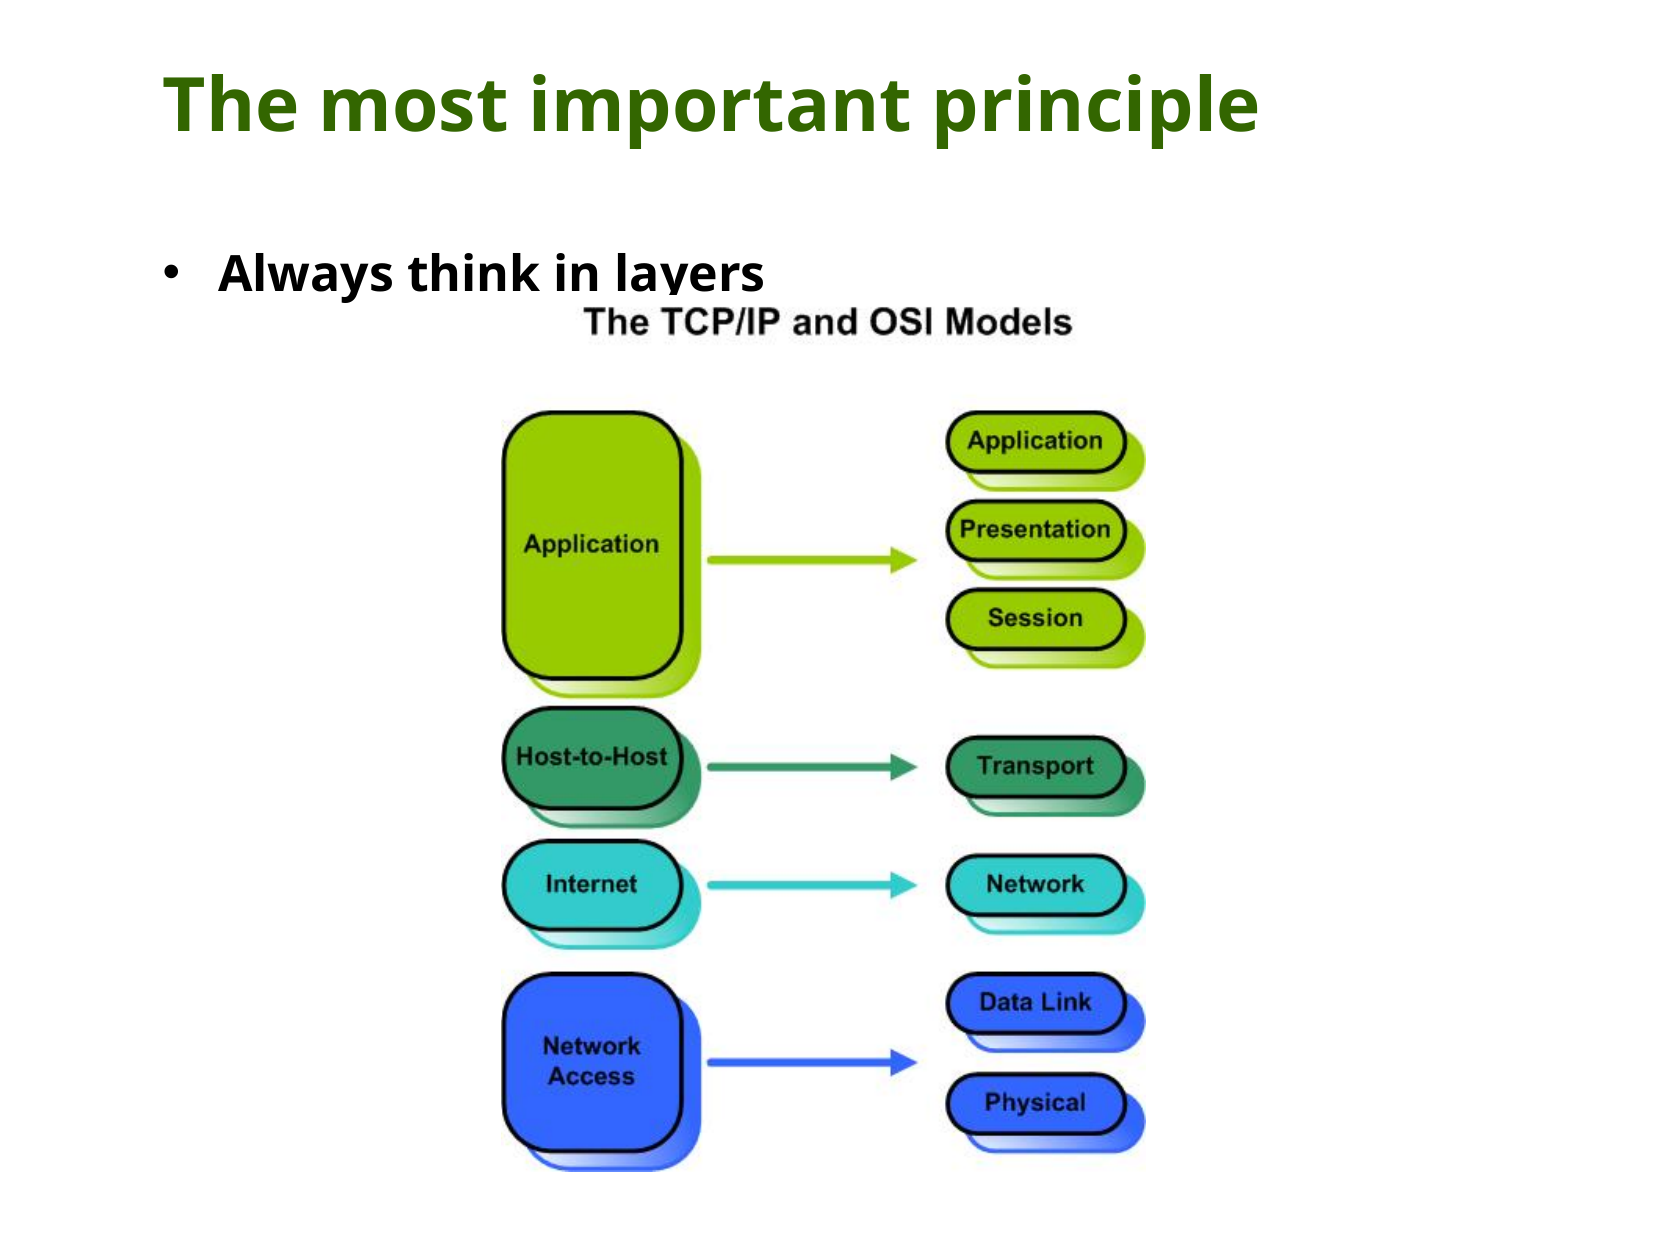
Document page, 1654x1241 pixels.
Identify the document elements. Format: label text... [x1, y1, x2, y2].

picture [501, 295, 1146, 1172]
list Always think in layers [147, 195, 1643, 940]
title The most important principle [147, 29, 1536, 178]
